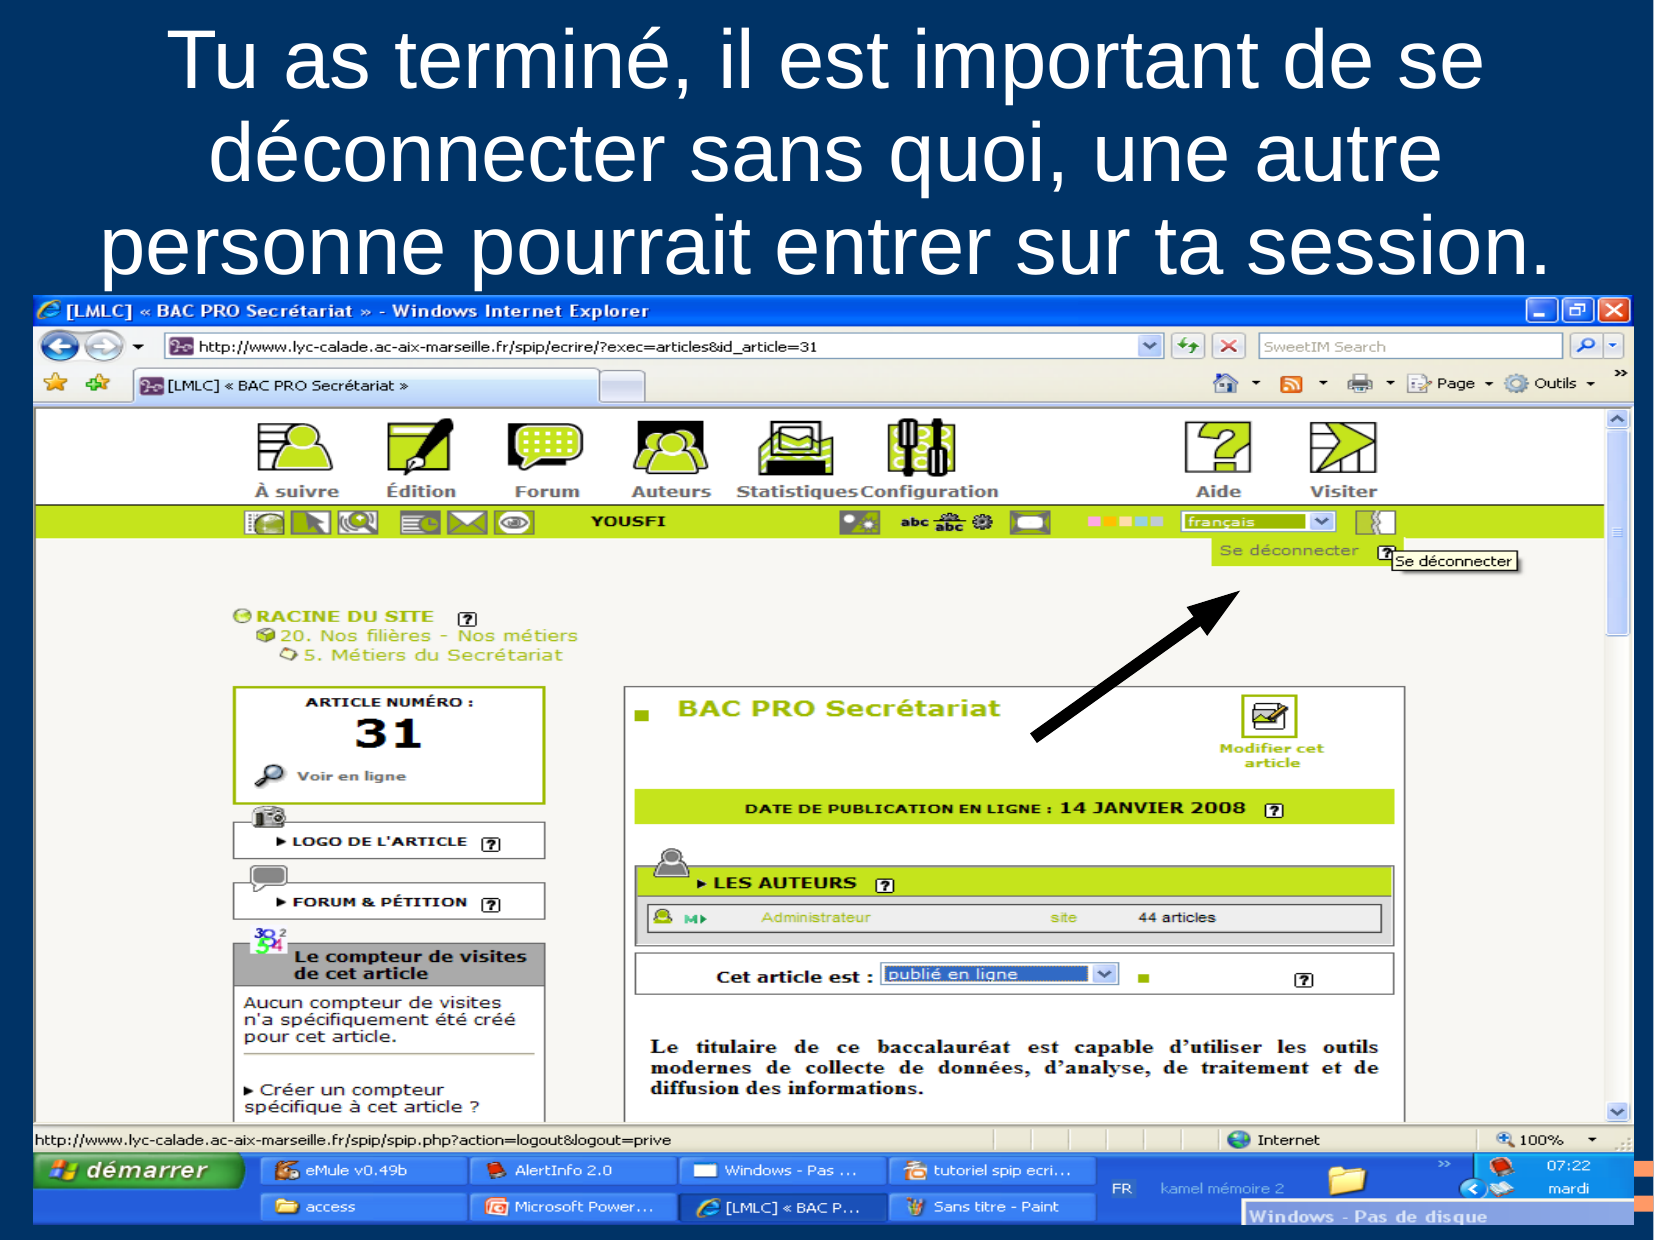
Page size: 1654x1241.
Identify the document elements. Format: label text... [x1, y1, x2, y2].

picture [33, 295, 1634, 1225]
title Tu as terminé, il est important de se déconnecter sans quoi, une autre personne pourrait entrer sur ta session. [82, 13, 1571, 293]
